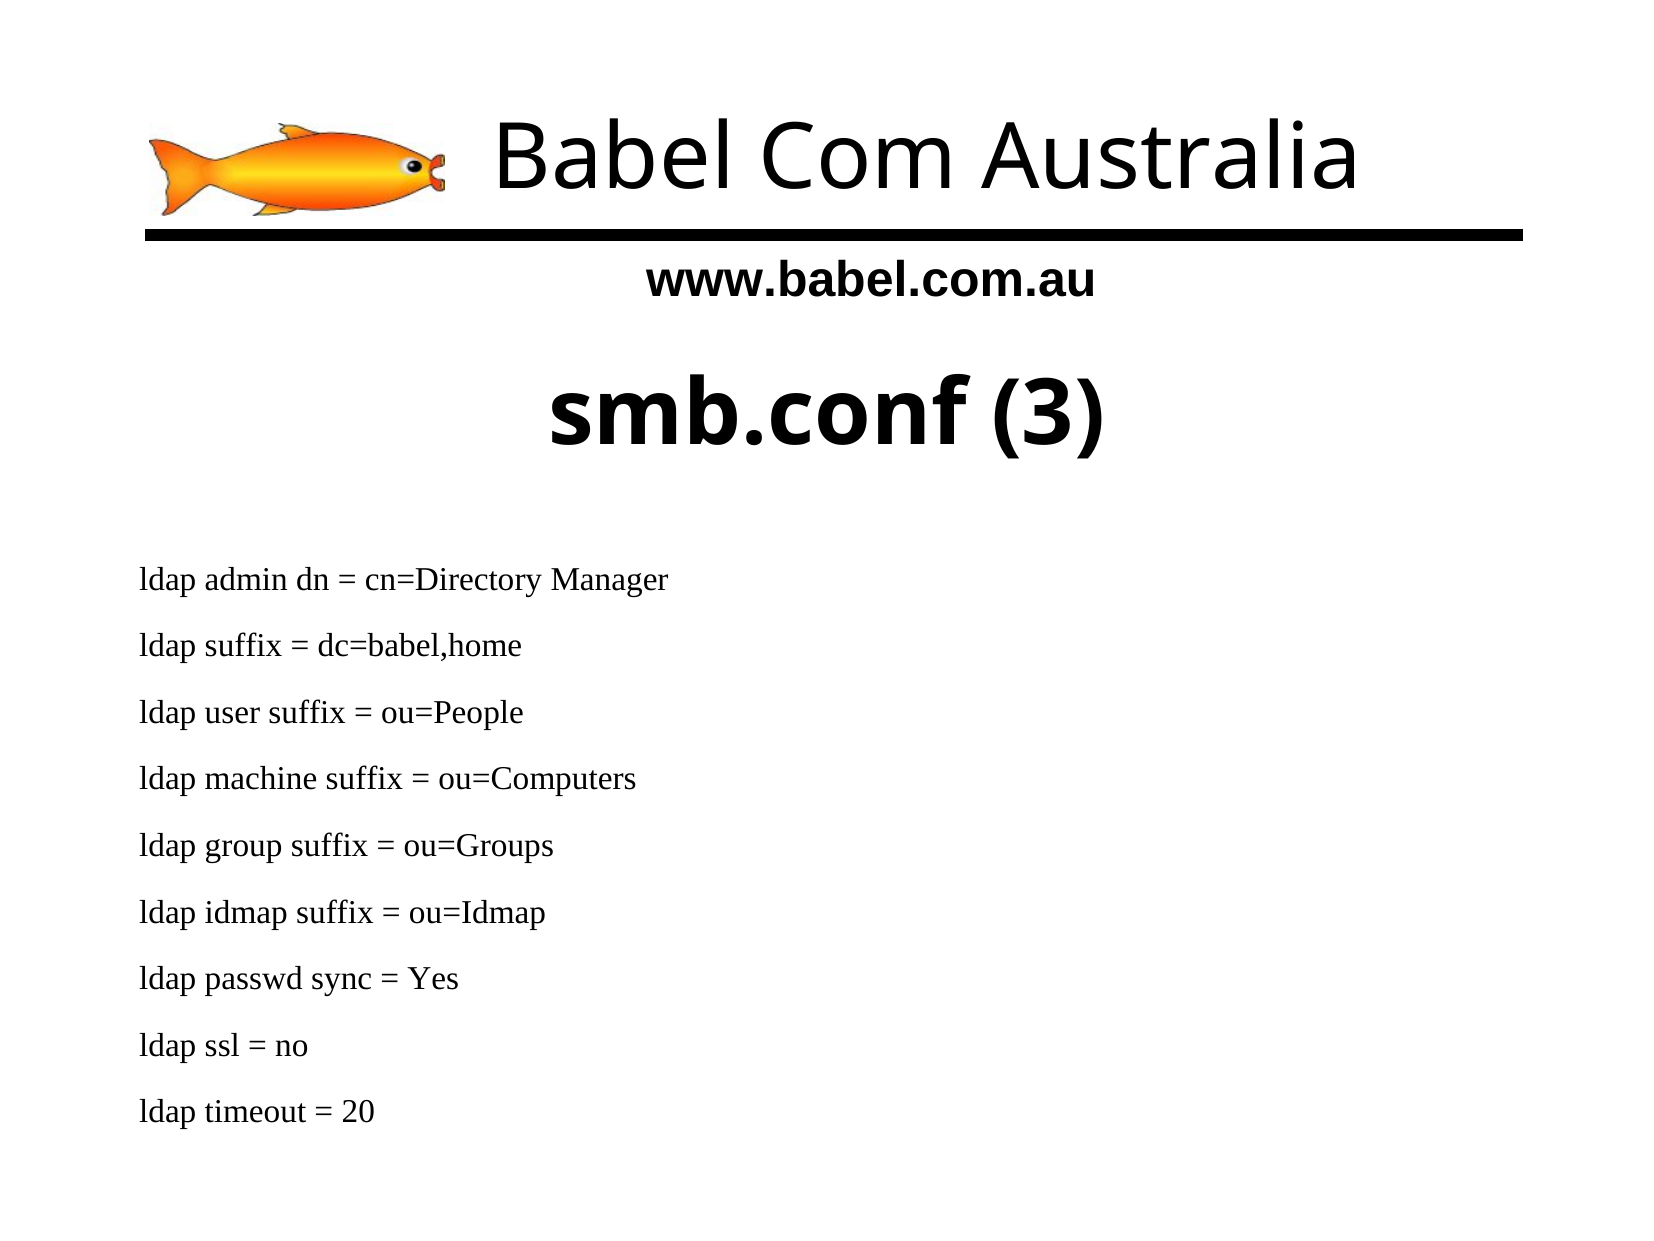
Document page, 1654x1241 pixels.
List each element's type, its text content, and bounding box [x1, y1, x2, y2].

list ldap admin dn = cn=Directory Manager ldap suffix = dc=babel,home ldap user suffix = ou=People ldap machine suffix = ou=Computers ldap group suffix = ou=Groups ldap idmap suffix = ou=Idmap ldap passwd sync = Yes ldap ssl = no ldap timeout = 20 [121, 560, 1534, 1131]
title smb.conf (3) [126, 322, 1528, 497]
picture [149, 123, 445, 216]
